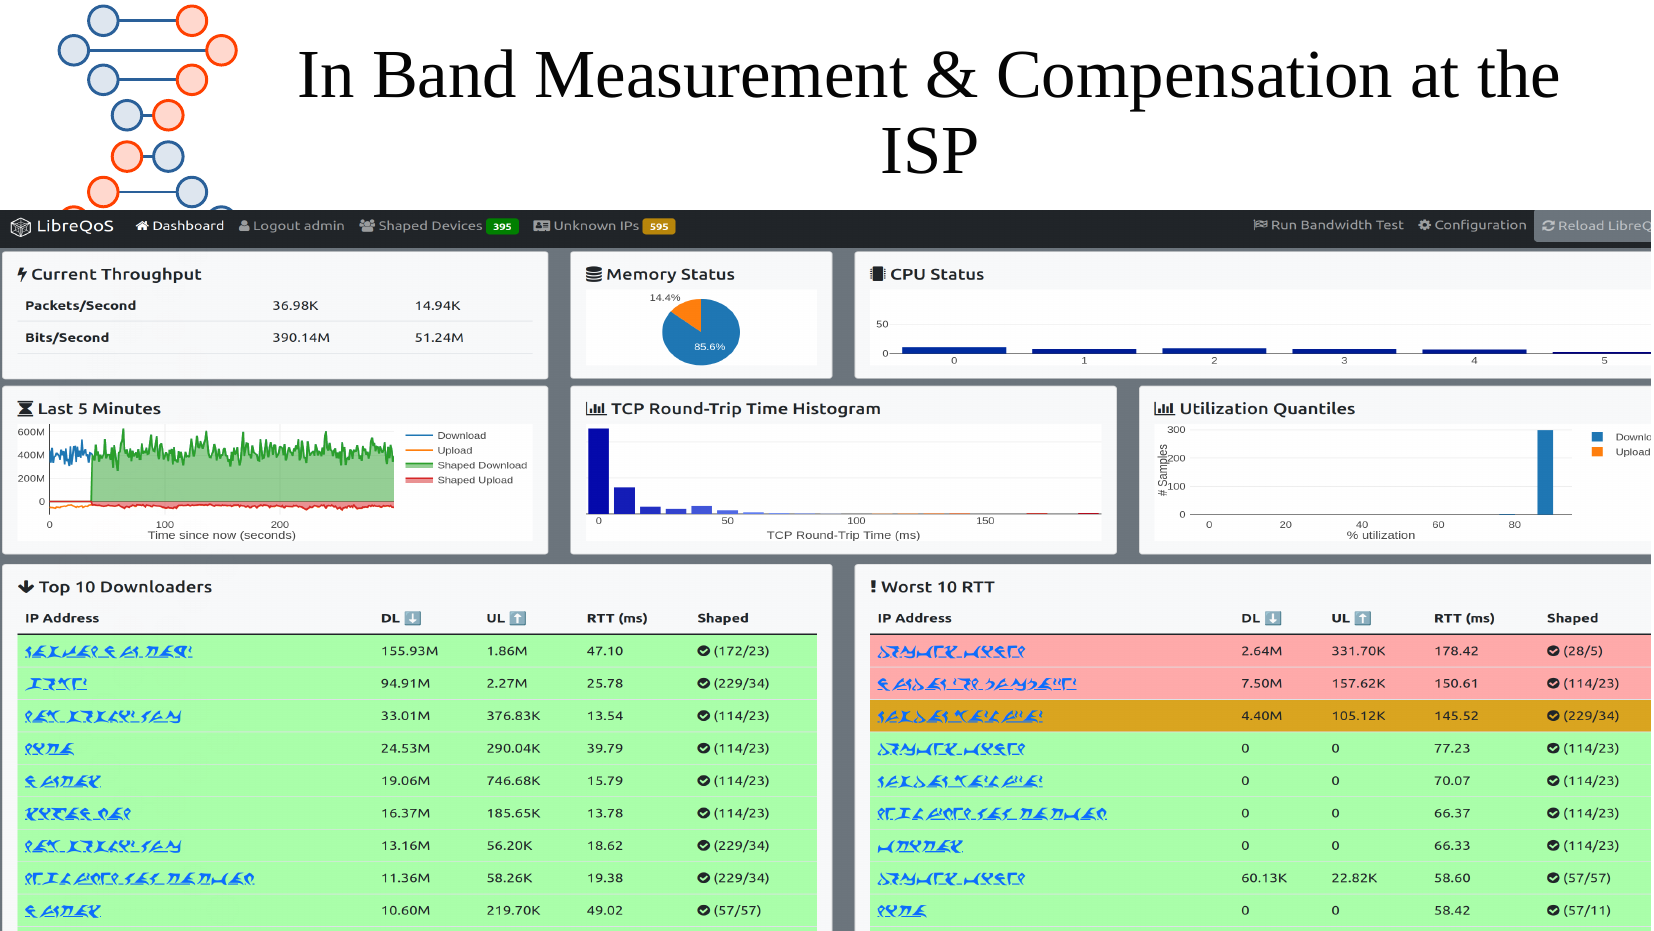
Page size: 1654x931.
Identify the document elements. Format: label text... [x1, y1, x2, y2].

title In Band Measurement & Compensation at the ISP [265, 35, 1595, 189]
picture [0, 210, 1651, 931]
